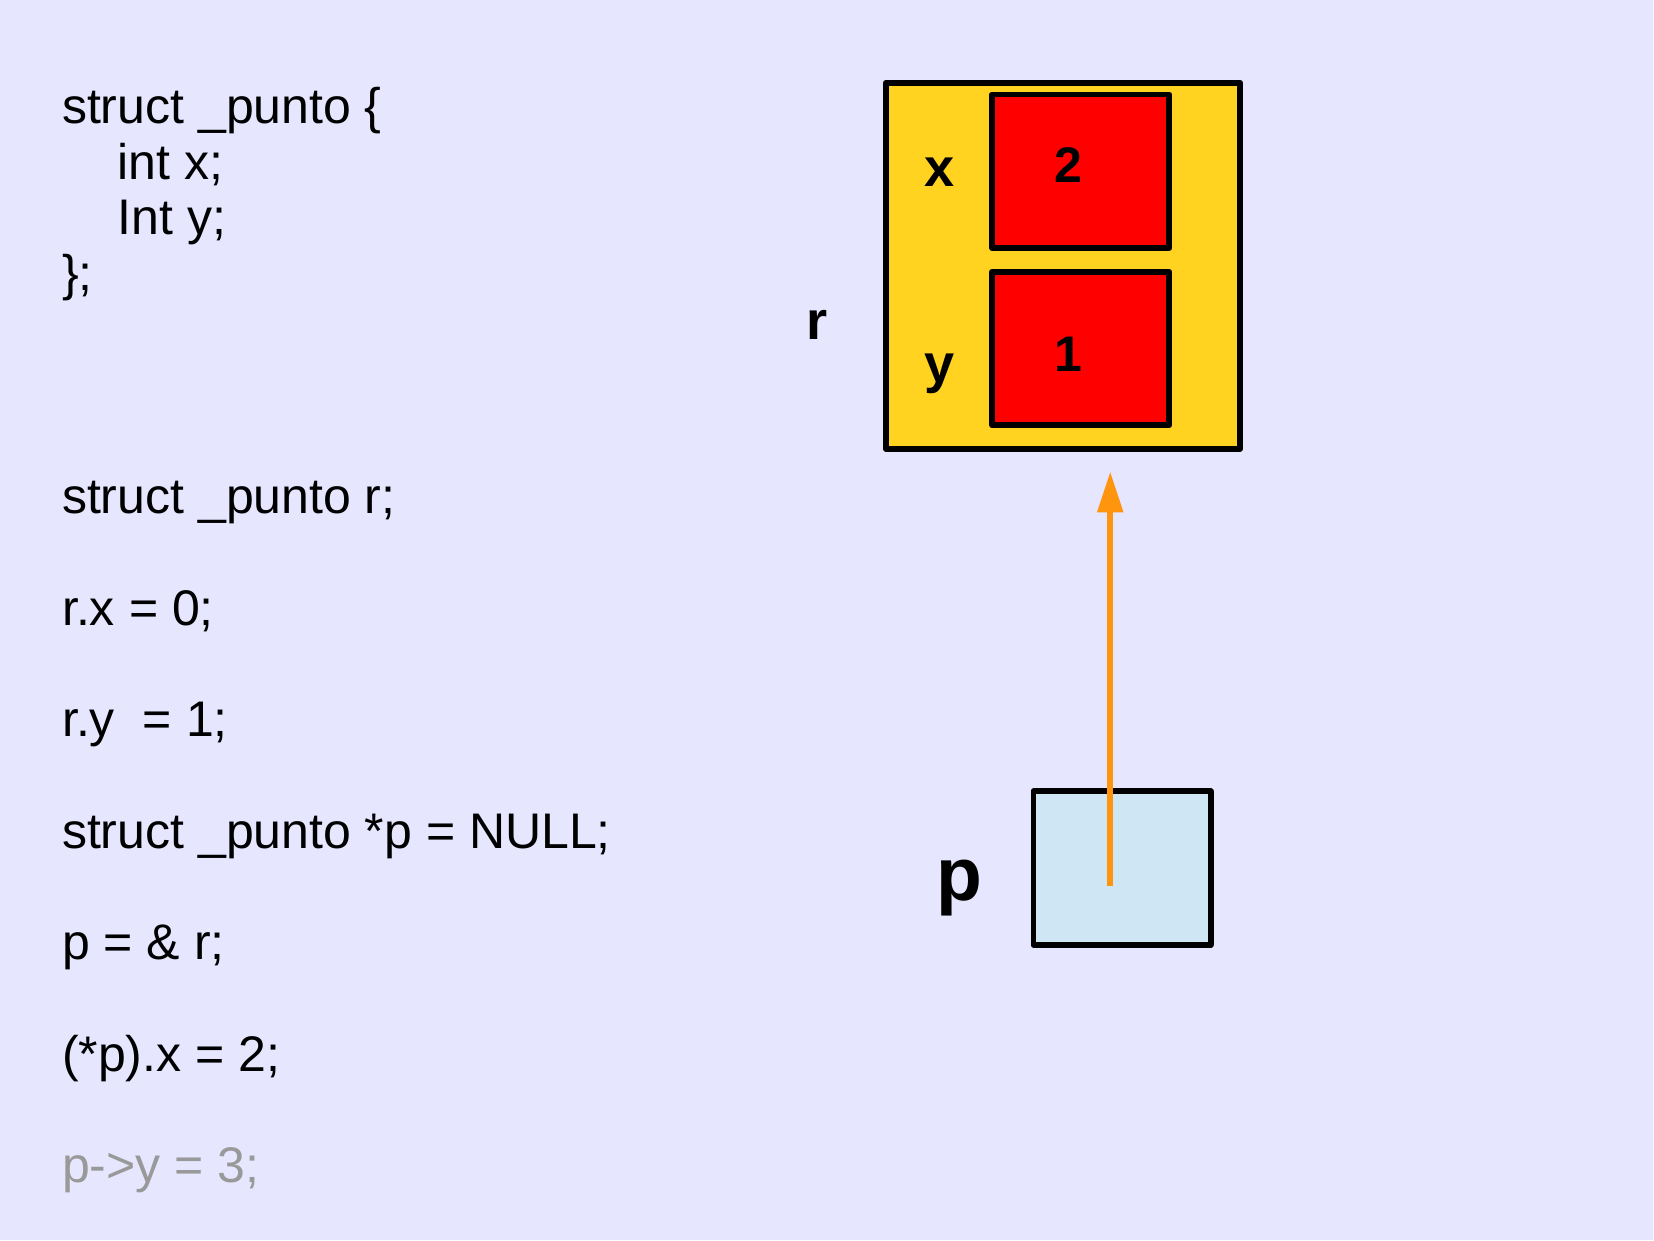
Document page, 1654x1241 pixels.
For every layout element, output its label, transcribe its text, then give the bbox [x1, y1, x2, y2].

text_box [1033, 791, 1211, 945]
text_box x [909, 129, 993, 206]
text_box y [909, 326, 993, 402]
text_box 1 [1039, 318, 1123, 390]
text_box 2 [1039, 130, 1123, 201]
text_box r [791, 283, 875, 359]
text_box struct _punto { int x; Int y; }; struct _punto r; r.x = 0; r.y = 1; struct _punto *p = NULL; p = & r; (*p).x = 2; p->y = 3; [47, 70, 756, 1241]
text_box [885, 82, 1241, 449]
text_box p [921, 824, 1033, 924]
